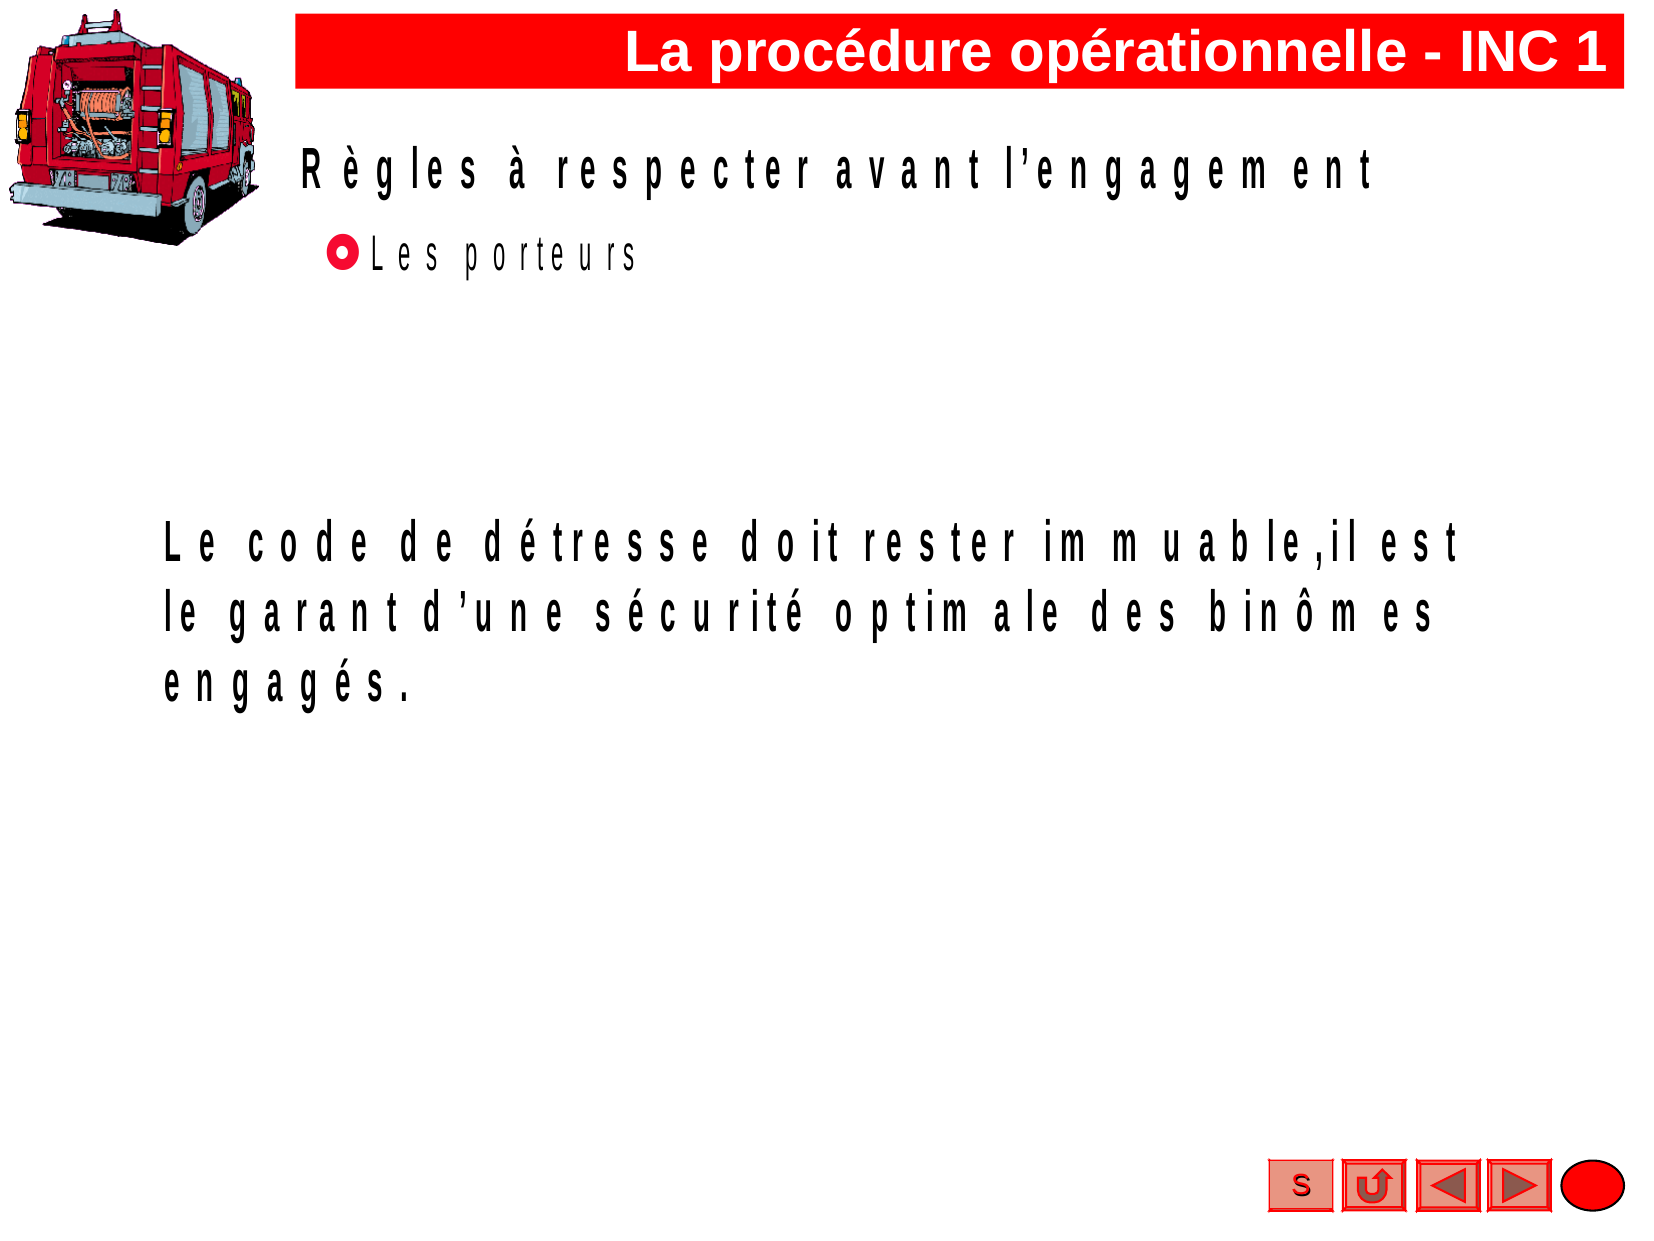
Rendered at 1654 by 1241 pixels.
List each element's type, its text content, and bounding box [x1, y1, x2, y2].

text_box [1561, 1160, 1625, 1211]
picture [129, 486, 1517, 750]
picture [266, 113, 1418, 312]
picture [8, 8, 260, 246]
text_box La procédure opérationnelle - INC 1 [295, 13, 1625, 89]
